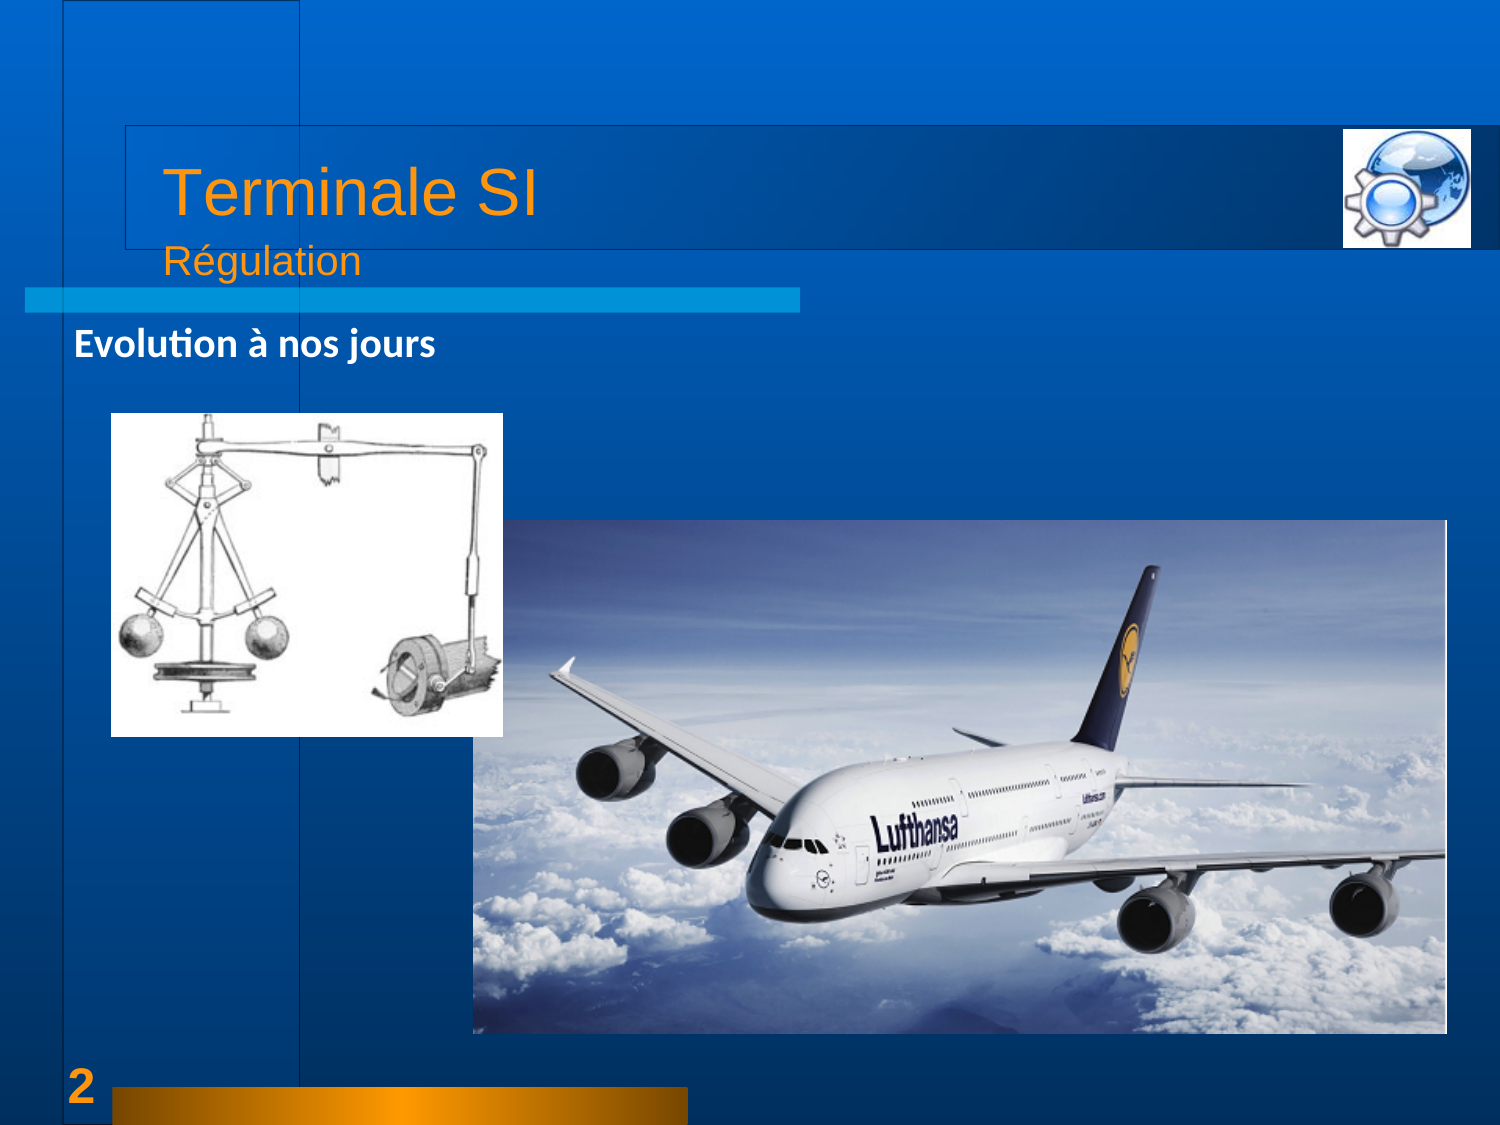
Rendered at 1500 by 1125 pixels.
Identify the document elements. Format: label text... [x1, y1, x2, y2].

picture [1343, 129, 1471, 248]
text_box Evolution à nos jours [59, 319, 1418, 884]
picture [111, 413, 1447, 1034]
